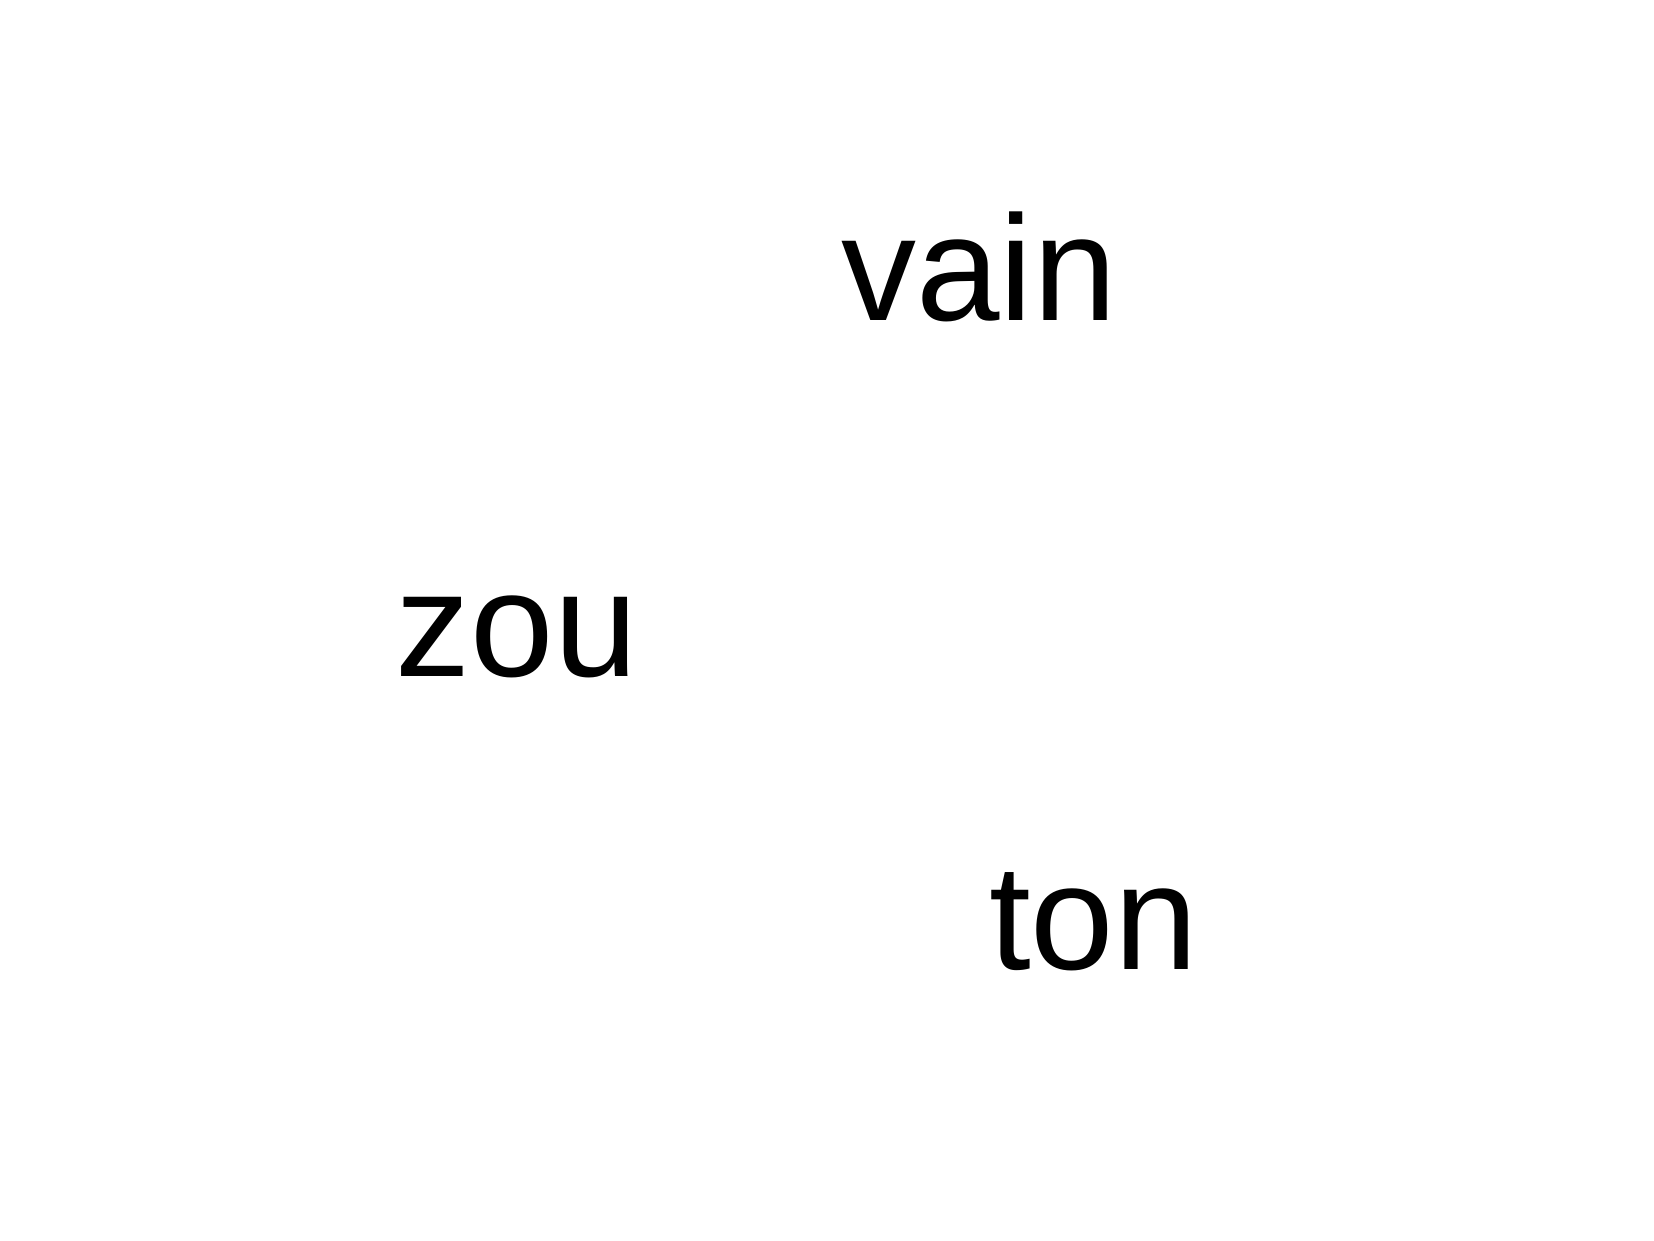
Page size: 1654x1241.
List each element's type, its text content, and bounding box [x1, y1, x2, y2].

text_box zou [380, 533, 1279, 717]
text_box ton [974, 826, 1300, 1010]
text_box vain [826, 177, 1211, 360]
